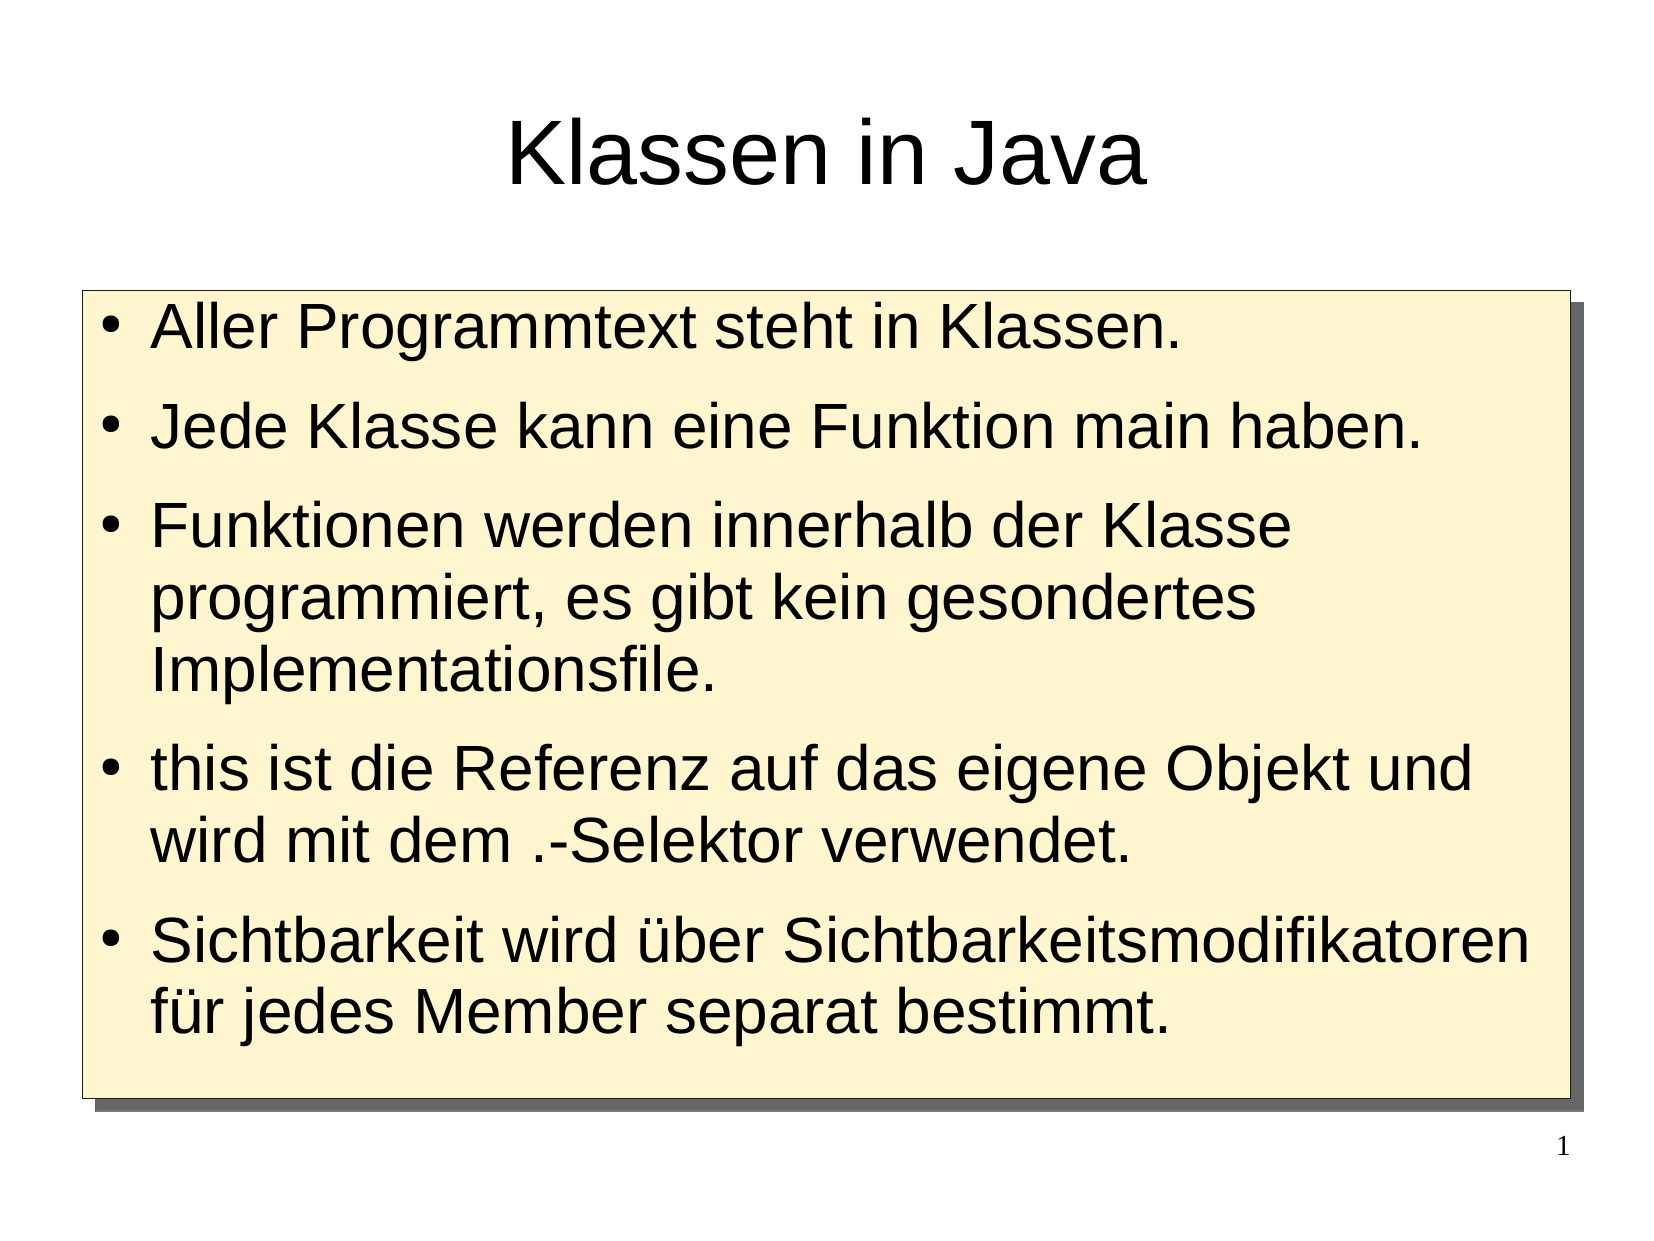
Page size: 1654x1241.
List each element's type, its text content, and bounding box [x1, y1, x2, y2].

list Aller Programmtext steht in Klassen. Jede Klasse kann eine Funktion main haben. Funktionen werden innerhalb der Klasse programmiert, es gibt kein gesondertes Implementationsfile. this ist die Referenz auf das eigene Objekt und wird mit dem .-Selektor verwendet. Sichtbarkeit wird über Sichtbarkeitsmodifikatoren für jedes Member separat bestimmt. [82, 290, 1571, 1099]
title Klassen in Java [82, 49, 1571, 257]
